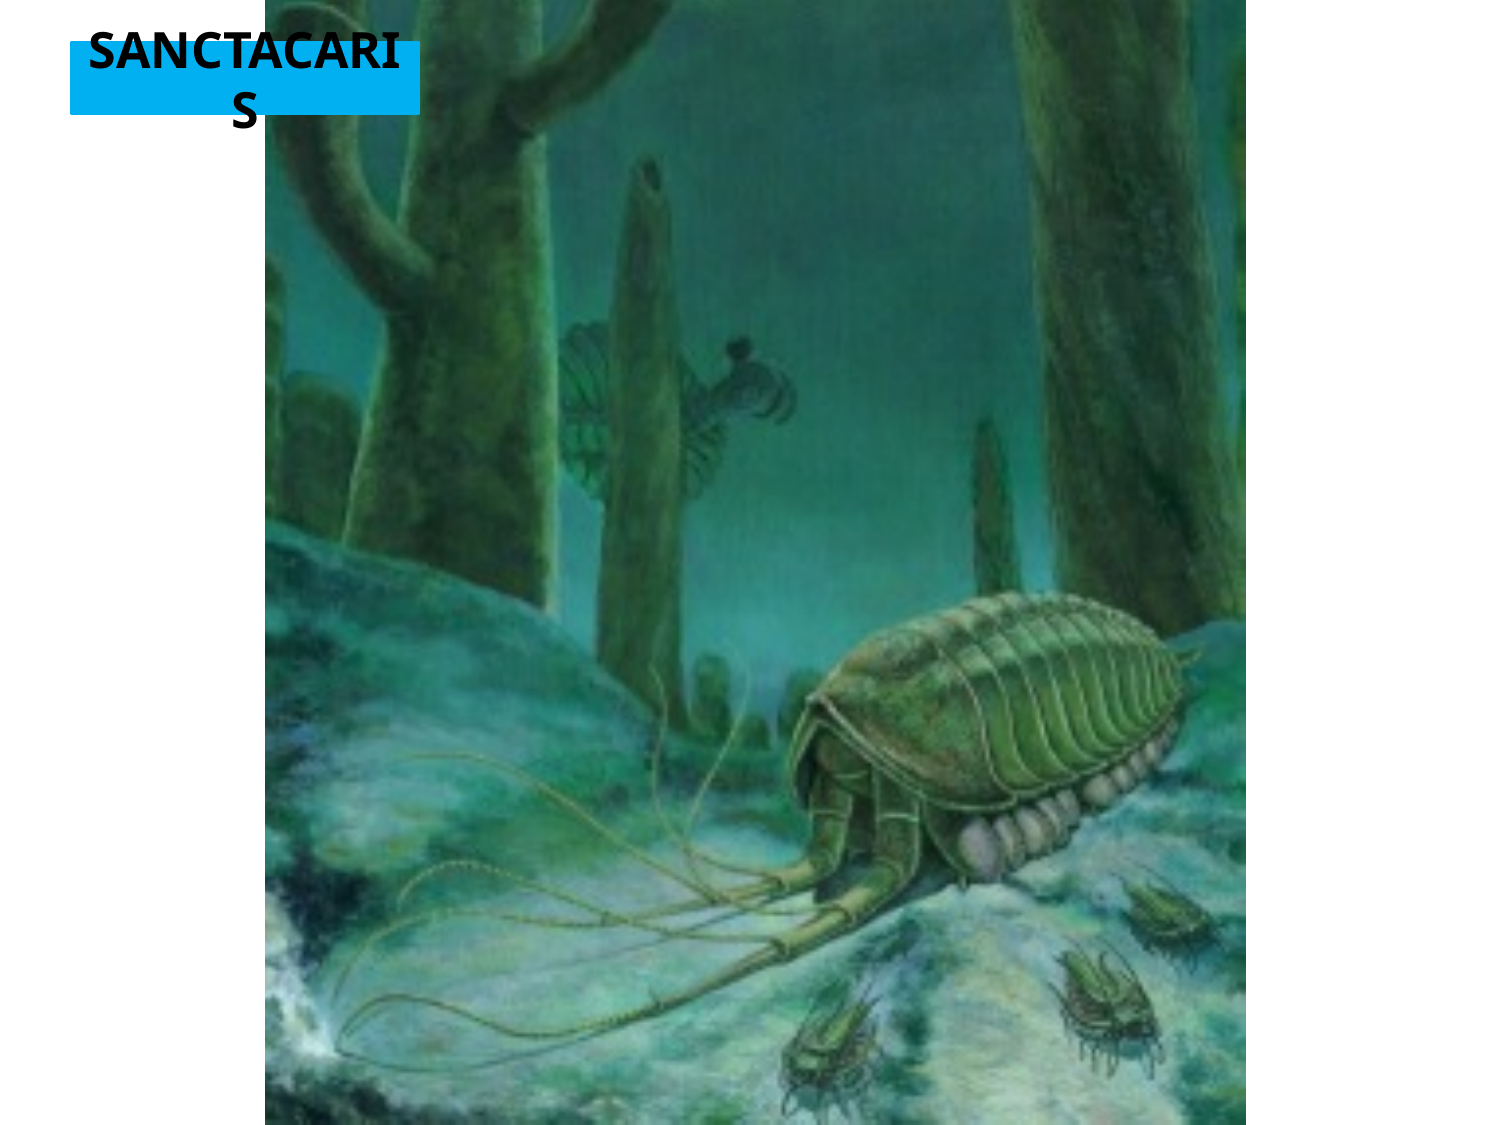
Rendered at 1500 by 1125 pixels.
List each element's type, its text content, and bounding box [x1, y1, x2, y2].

text_box SANCTACARIS [71, 42, 420, 114]
picture [265, 0, 1246, 1125]
